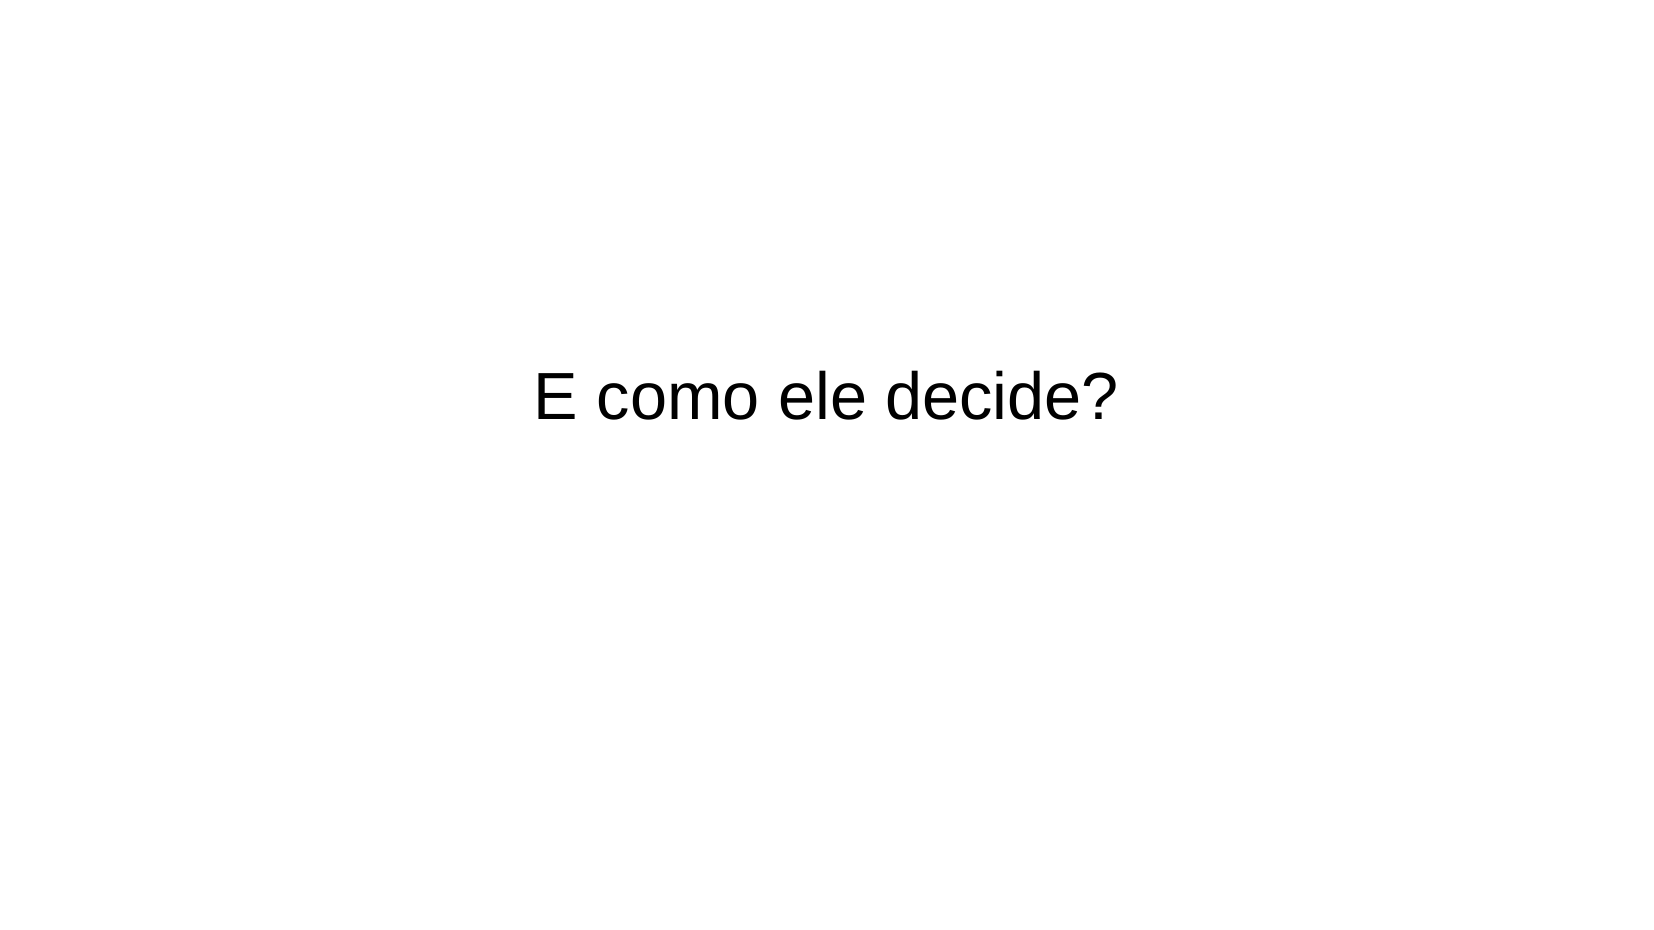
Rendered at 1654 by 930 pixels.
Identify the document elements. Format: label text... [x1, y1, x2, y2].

subtitle E como ele decide? [82, 37, 1571, 757]
